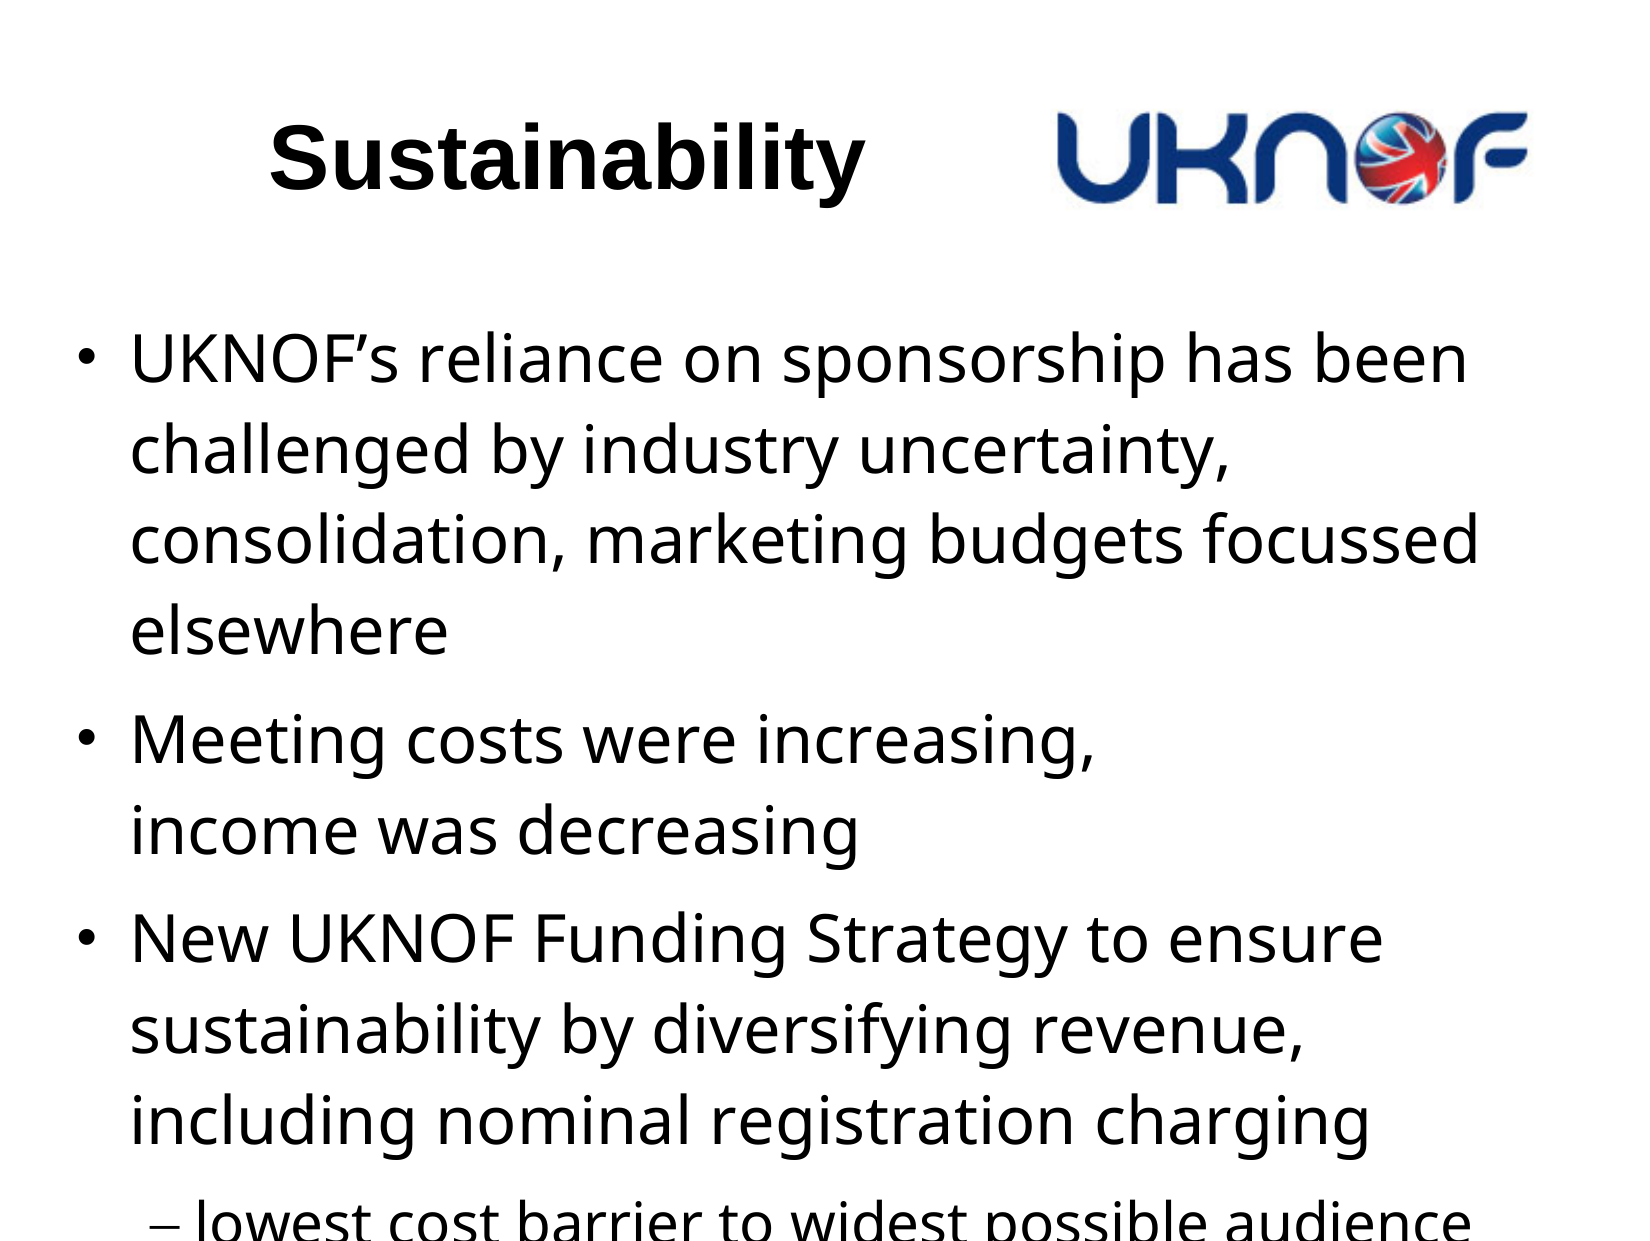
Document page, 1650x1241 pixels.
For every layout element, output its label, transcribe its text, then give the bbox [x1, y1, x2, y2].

picture [1050, 93, 1536, 225]
list UKNOF’s reliance on sponsorship has been challenged by industry uncertainty, consolidation, marketing budgets focussed elsewhere Meeting costs were increasing, income was decreasing New UKNOF Funding Strategy to ensure sustainability by diversifying revenue, including nominal registration charging lowest cost barrier to widest possible audience building enough reserves [75, 311, 1576, 1187]
title Sustainability [123, 37, 1013, 279]
